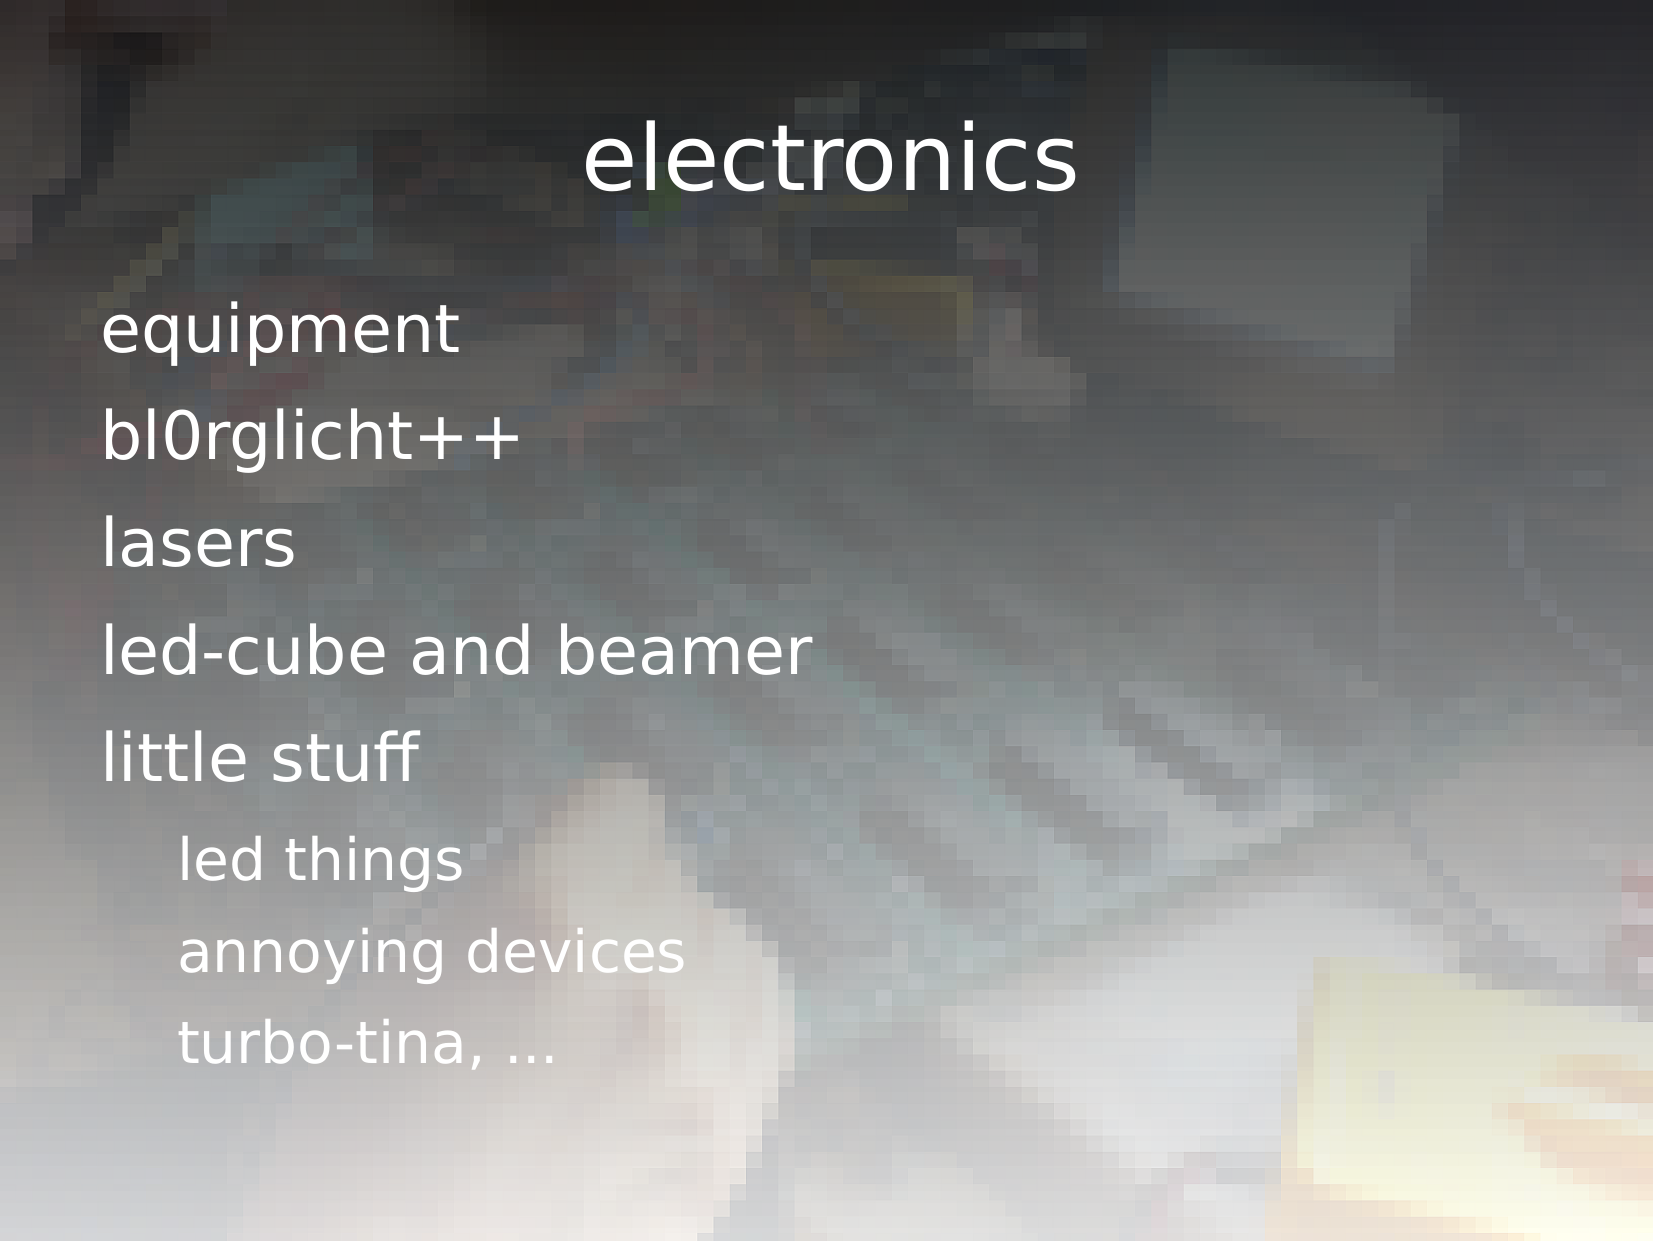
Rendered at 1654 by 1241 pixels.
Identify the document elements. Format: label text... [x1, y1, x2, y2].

list equipment bl0rglicht++ lasers led-cube and beamer little stuff led things annoying devices turbo-tina, ... [82, 290, 1571, 1109]
title electronics [87, 55, 1576, 263]
picture [0, 0, 1653, 1241]
